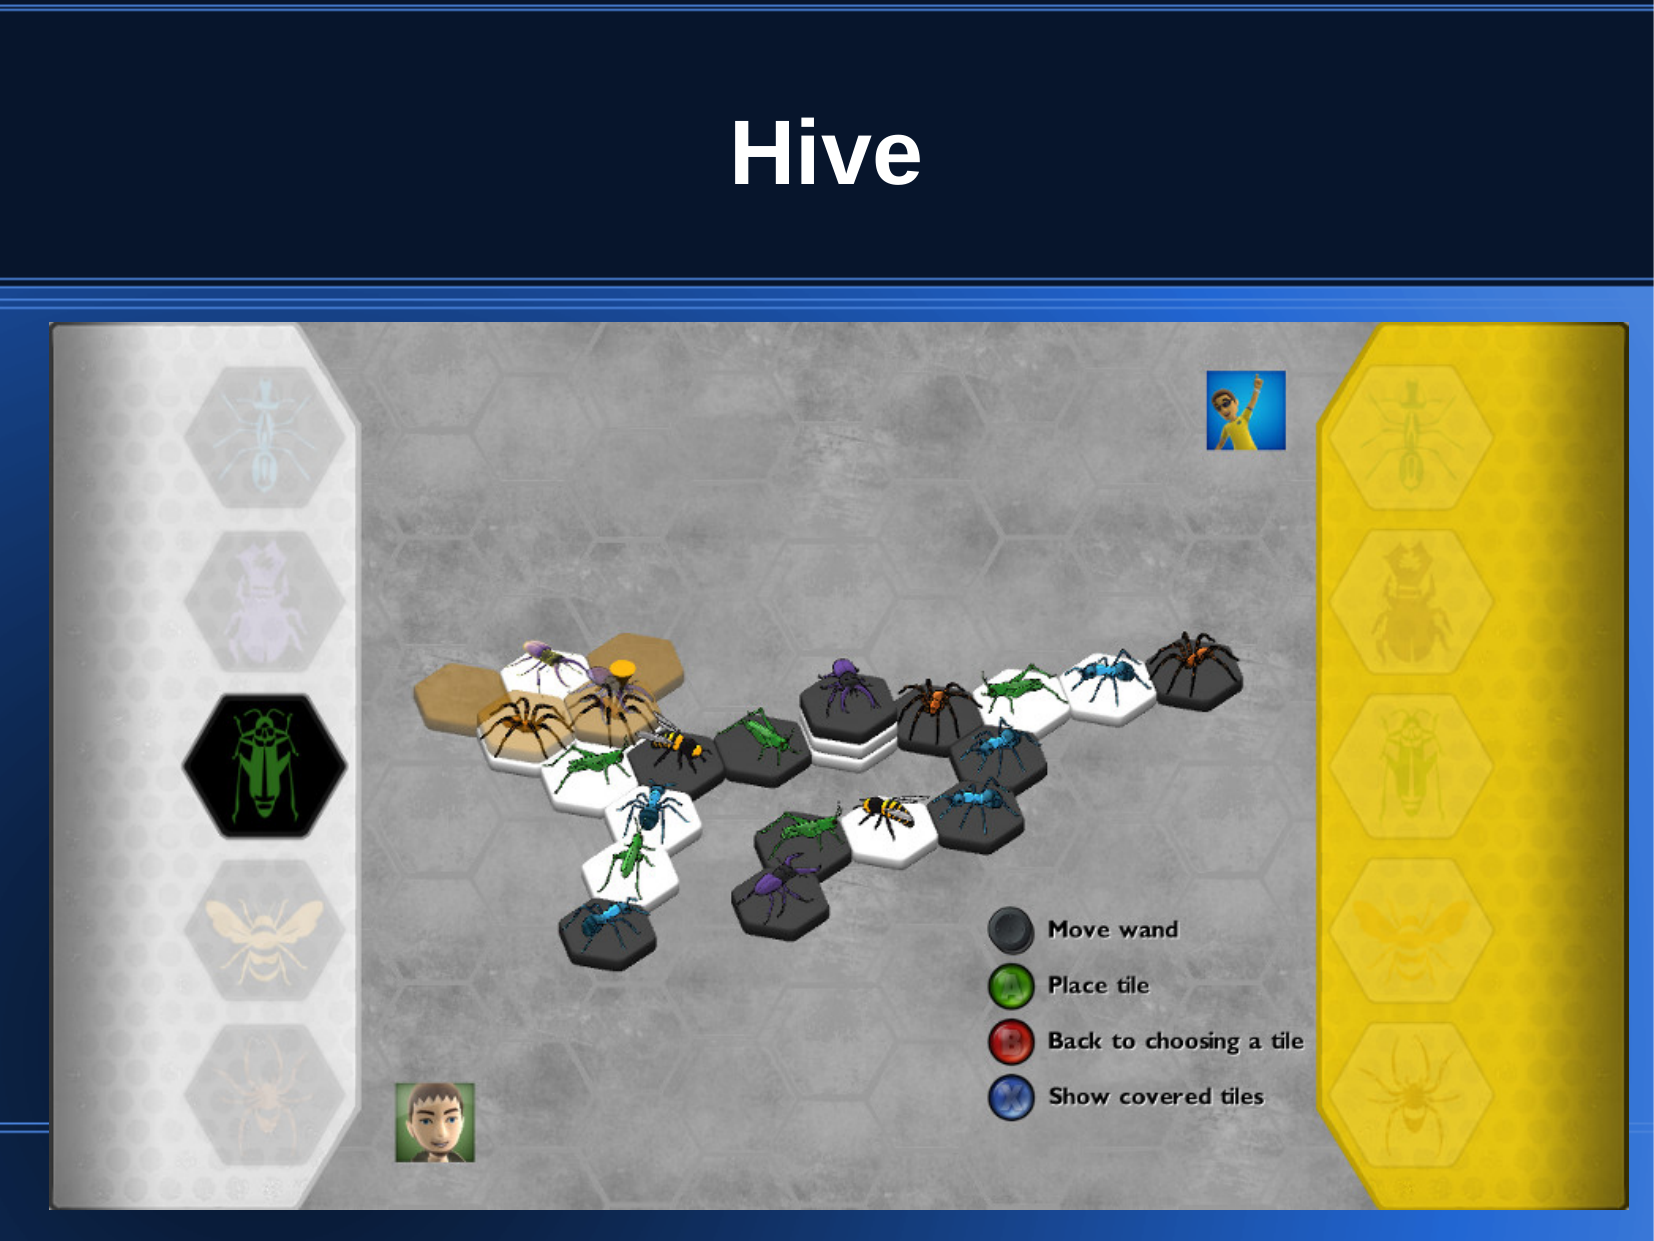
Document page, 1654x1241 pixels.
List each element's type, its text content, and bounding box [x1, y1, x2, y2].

title Hive [82, 56, 1571, 250]
picture [0, 0, 1654, 1241]
